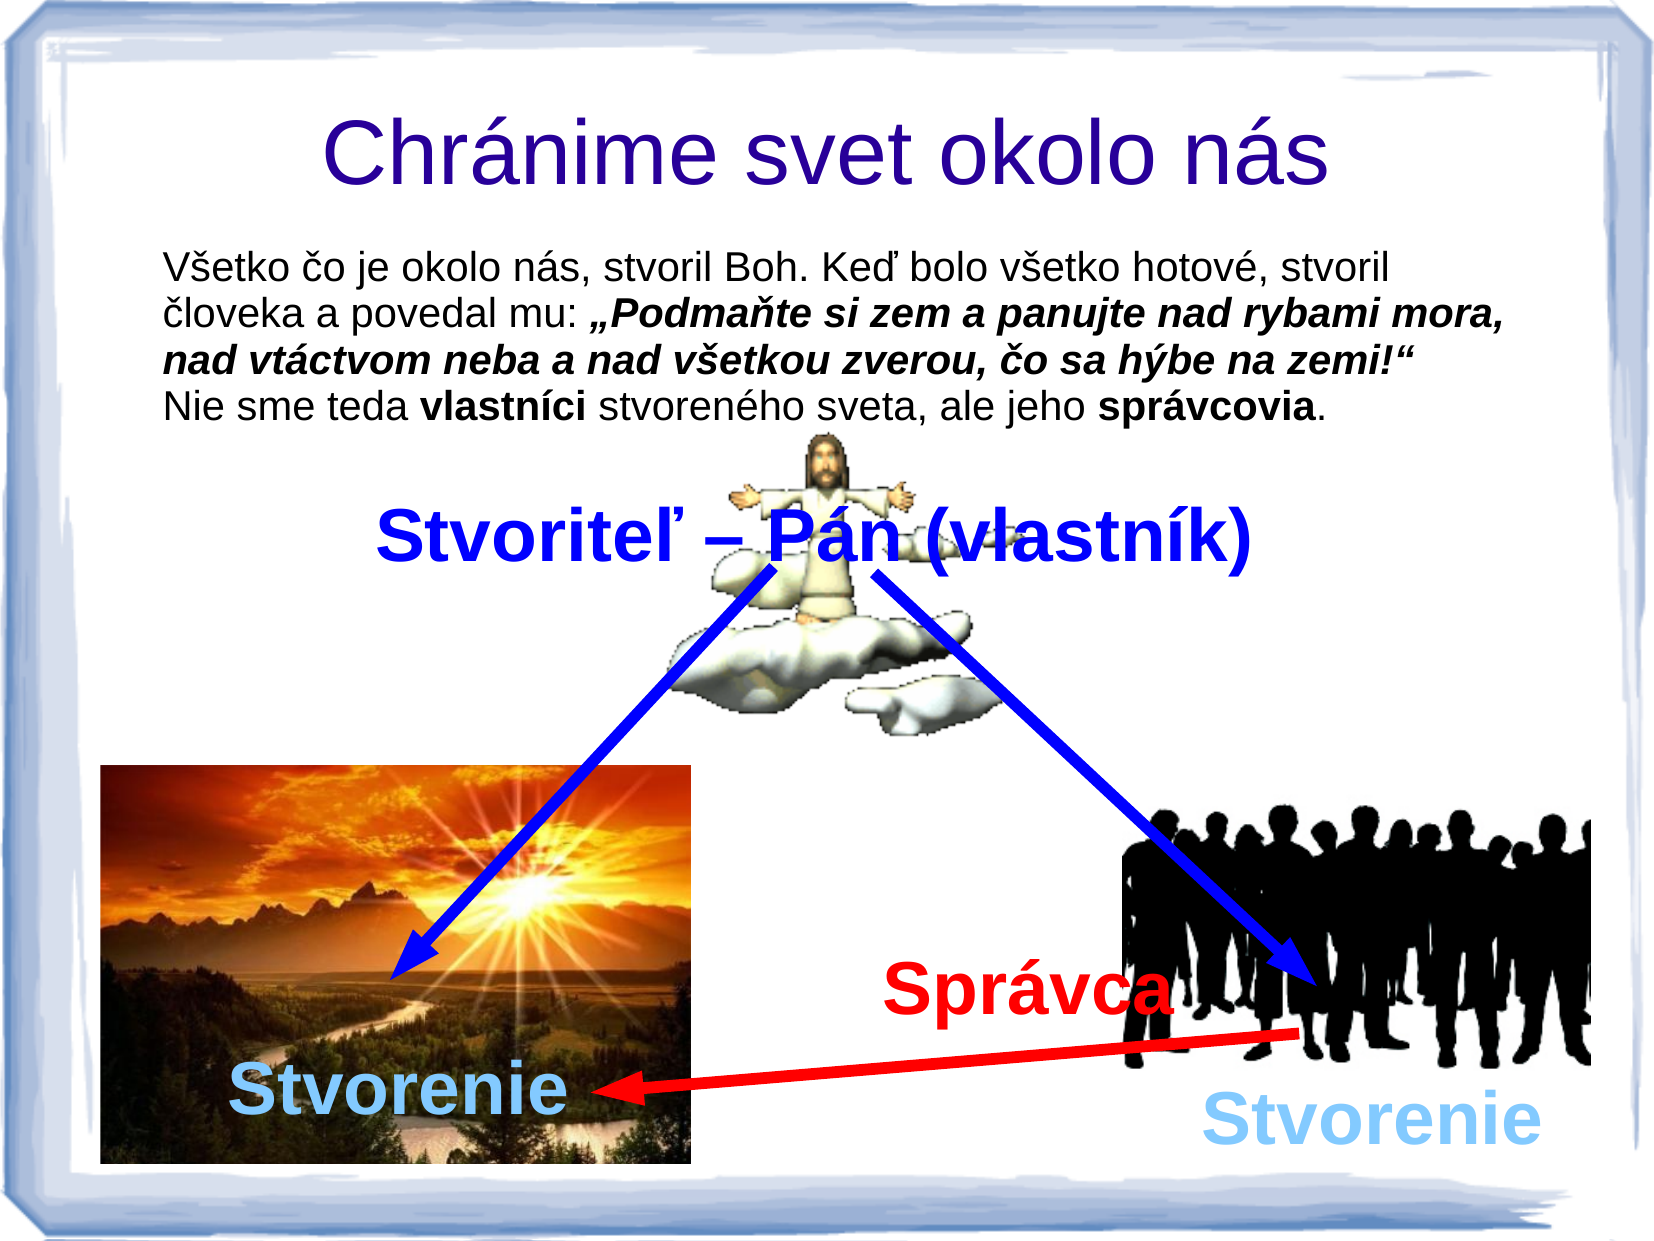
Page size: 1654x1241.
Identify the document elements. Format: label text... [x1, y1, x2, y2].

text_box Stvoriteľ – Pán (vlastník) [354, 479, 1359, 591]
text_box Správca [862, 933, 1217, 1044]
title Chránime svet okolo nás [82, 49, 1571, 257]
picture [0, 0, 1654, 1241]
text_box Všetko čo je okolo nás, stvoril Boh. Keď bolo všetko hotové, stvoril človeka a povedal mu: „Podmaňte si zem a panujte nad rybami mora, nad vtáctvom neba a nad všetkou zverou, čo sa hýbe na zemi!“ Nie sme teda vlastníci stvoreného sveta, ale jeho správcovia. [147, 236, 1536, 437]
text_box Stvorenie [206, 1033, 621, 1145]
text_box Stvorenie [1181, 1062, 1595, 1182]
